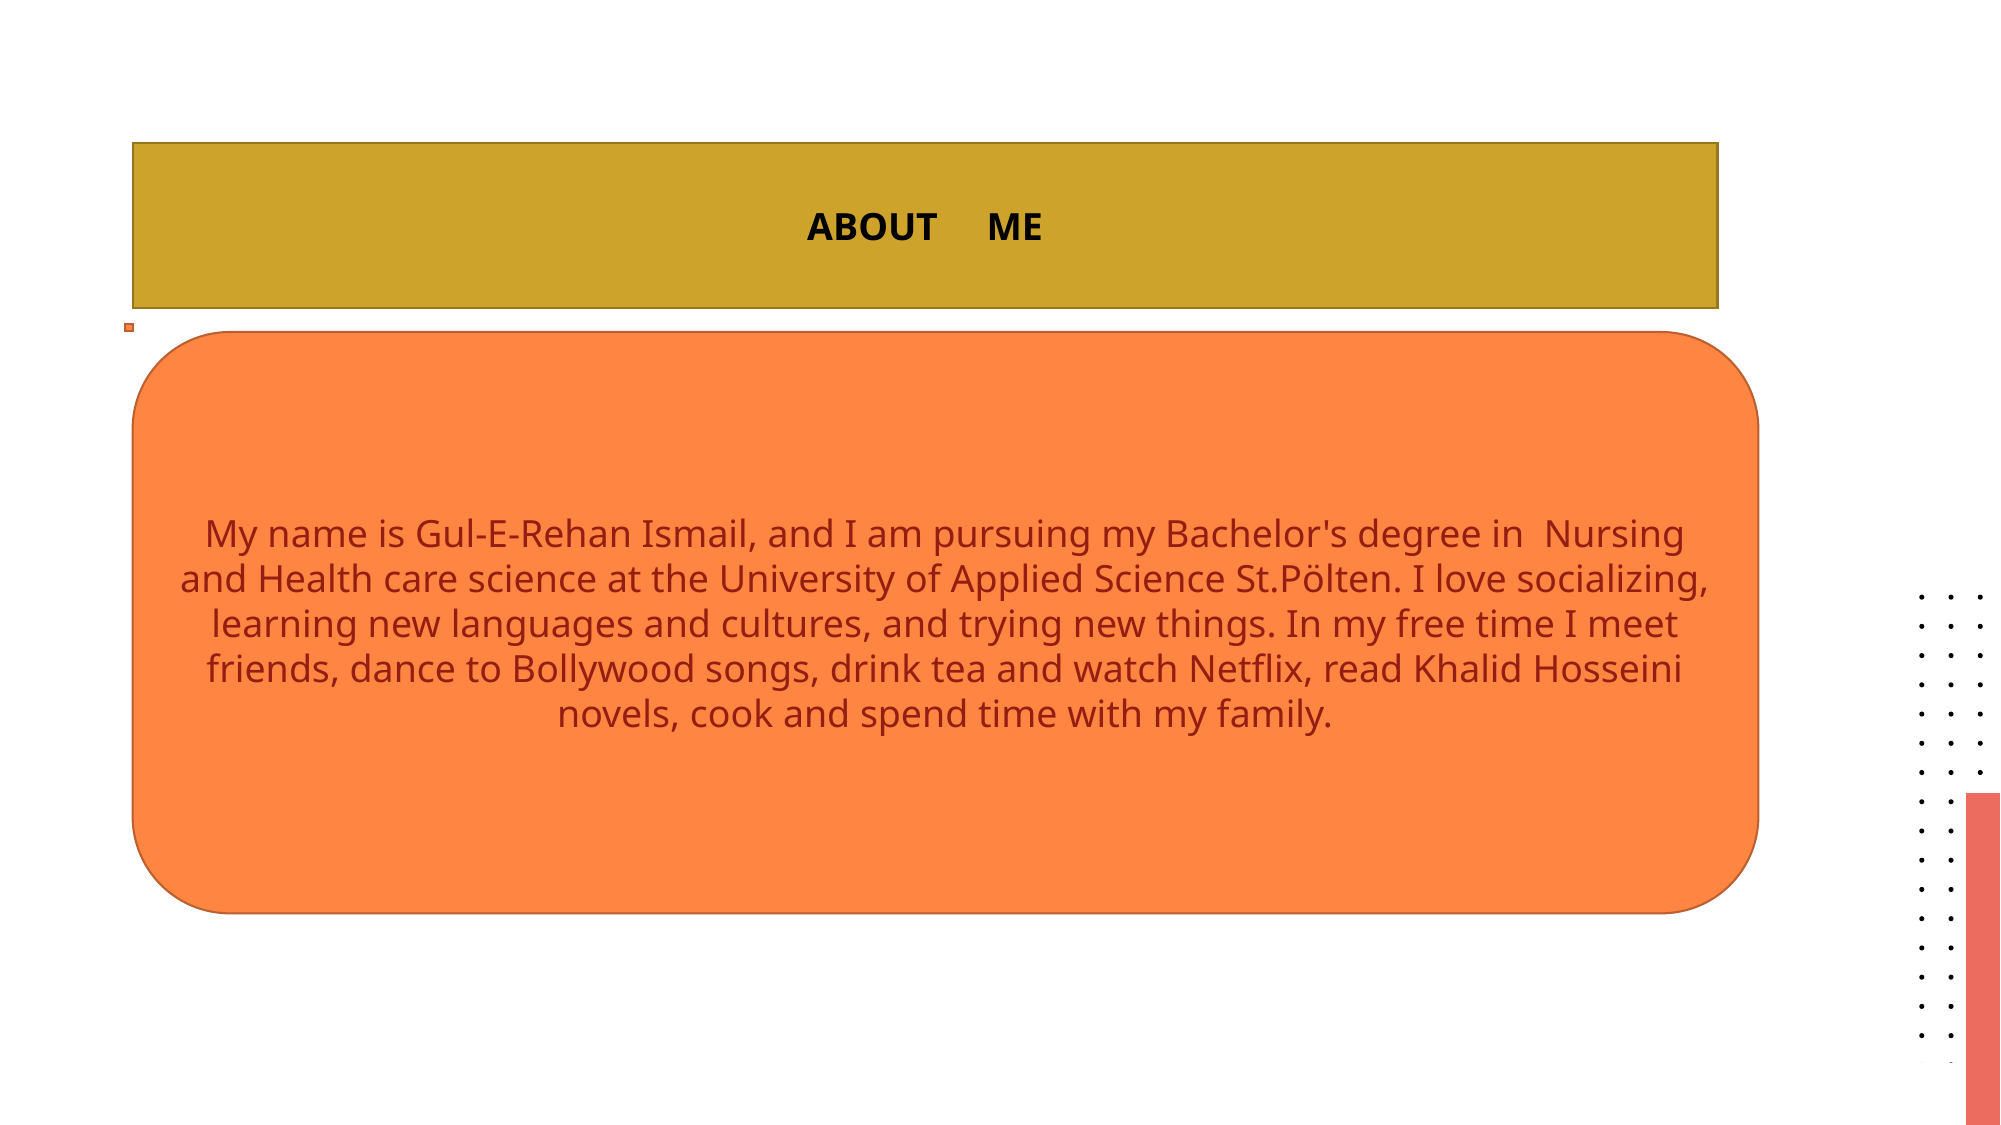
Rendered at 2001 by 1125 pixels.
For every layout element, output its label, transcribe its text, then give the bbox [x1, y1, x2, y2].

title About Me [132, 59, 1832, 296]
text_box [125, 324, 133, 331]
text_box ABOUT ME [133, 143, 1718, 308]
text_box My name is Gul-E-Rehan Ismail, and I am pursuing my Bachelor's degree in Nursing and Health care science at the University of Applied Science St.Pölten. I love socializing, learning new languages and cultures, and trying new things. In my free time I meet friends, dance to Bollywood songs, drink tea and watch Netflix, read Khalid Hosseini novels, cook and spend time with my family. [132, 332, 1759, 914]
